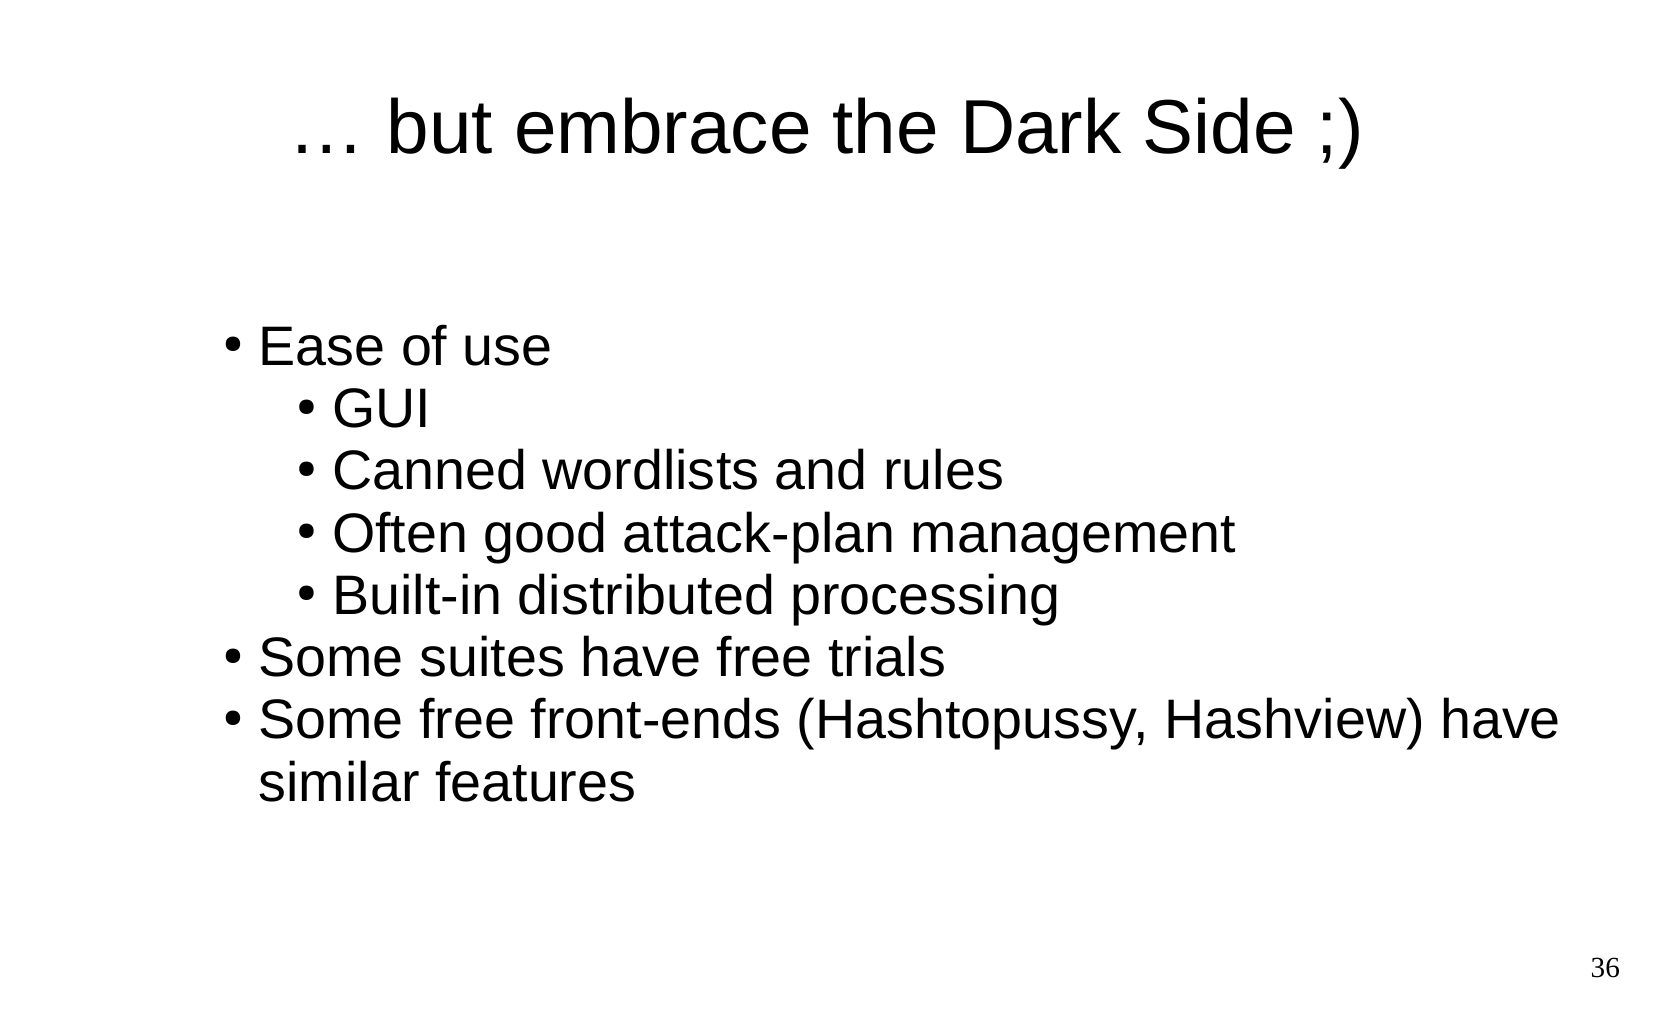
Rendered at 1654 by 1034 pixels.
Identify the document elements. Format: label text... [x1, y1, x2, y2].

subtitle Ease of use GUI Canned wordlists and rules Often good attack-plan management Built-in distributed processing Some suites have free trials Some free front-ends (Hashtopussy, Hashview) have similar features [82, 314, 1571, 961]
title … but embrace the Dark Side ;) [82, 41, 1571, 214]
text_box <number> [1560, 951, 1621, 1023]
